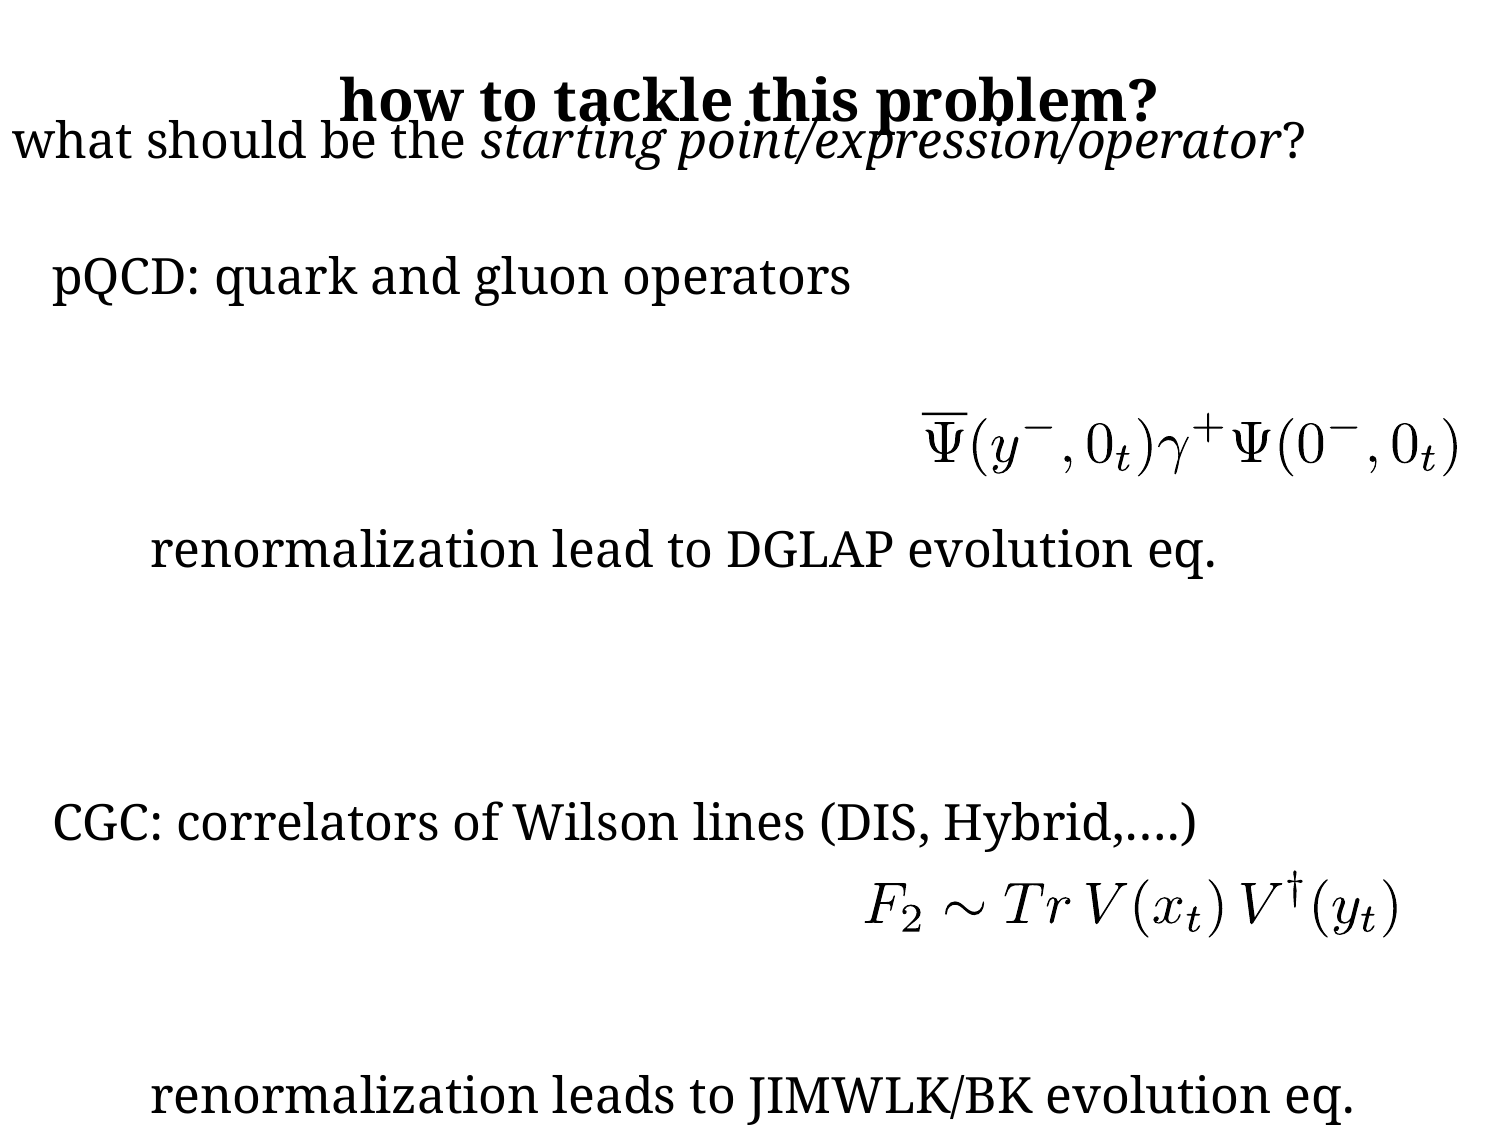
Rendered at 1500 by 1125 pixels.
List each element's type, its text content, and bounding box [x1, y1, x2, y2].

text_box [921, 412, 1463, 477]
text_box what should be the starting point/expression/operator? pQCD: quark and gluon operators renormalization lead to DGLAP evolution eq. CGC: correlators of Wilson lines (DIS, Hybrid,….) renormalization leads to JIMWLK/BK evolution eq. [0, 155, 1500, 1125]
text_box how to tackle this problem? [0, 47, 1500, 150]
text_box [862, 870, 1403, 938]
